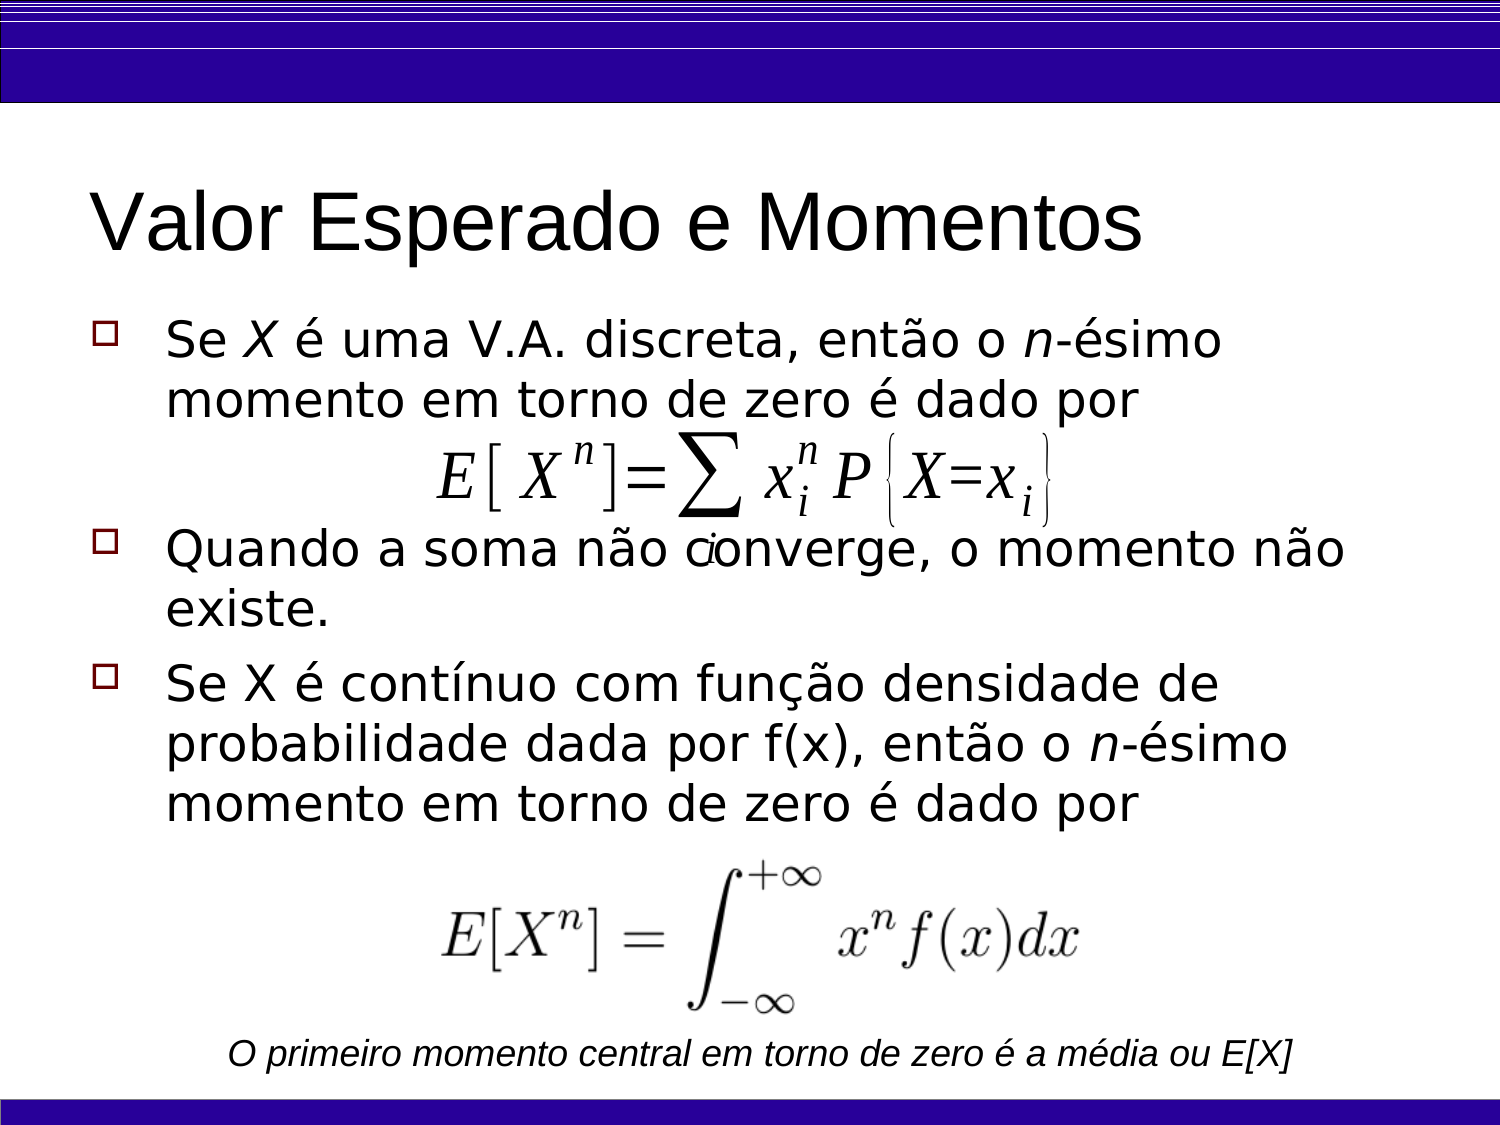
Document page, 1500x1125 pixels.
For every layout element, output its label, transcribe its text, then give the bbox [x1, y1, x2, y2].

title Valor Esperado e Momentos [75, 87, 1426, 275]
list Se X é uma V.A. discreta, então o n-ésimo momento em torno de zero é dado por Quando a soma não converge, o momento não existe. Se X é contínuo com função densidade de probabilidade dada por f(x), então o n-ésimo momento em torno de zero é dado por [74, 299, 1450, 1006]
picture [413, 845, 1123, 1027]
chart [417, 425, 1075, 572]
text_box O primeiro momento central em torno de zero é a média ou E[X] [212, 1027, 1465, 1088]
